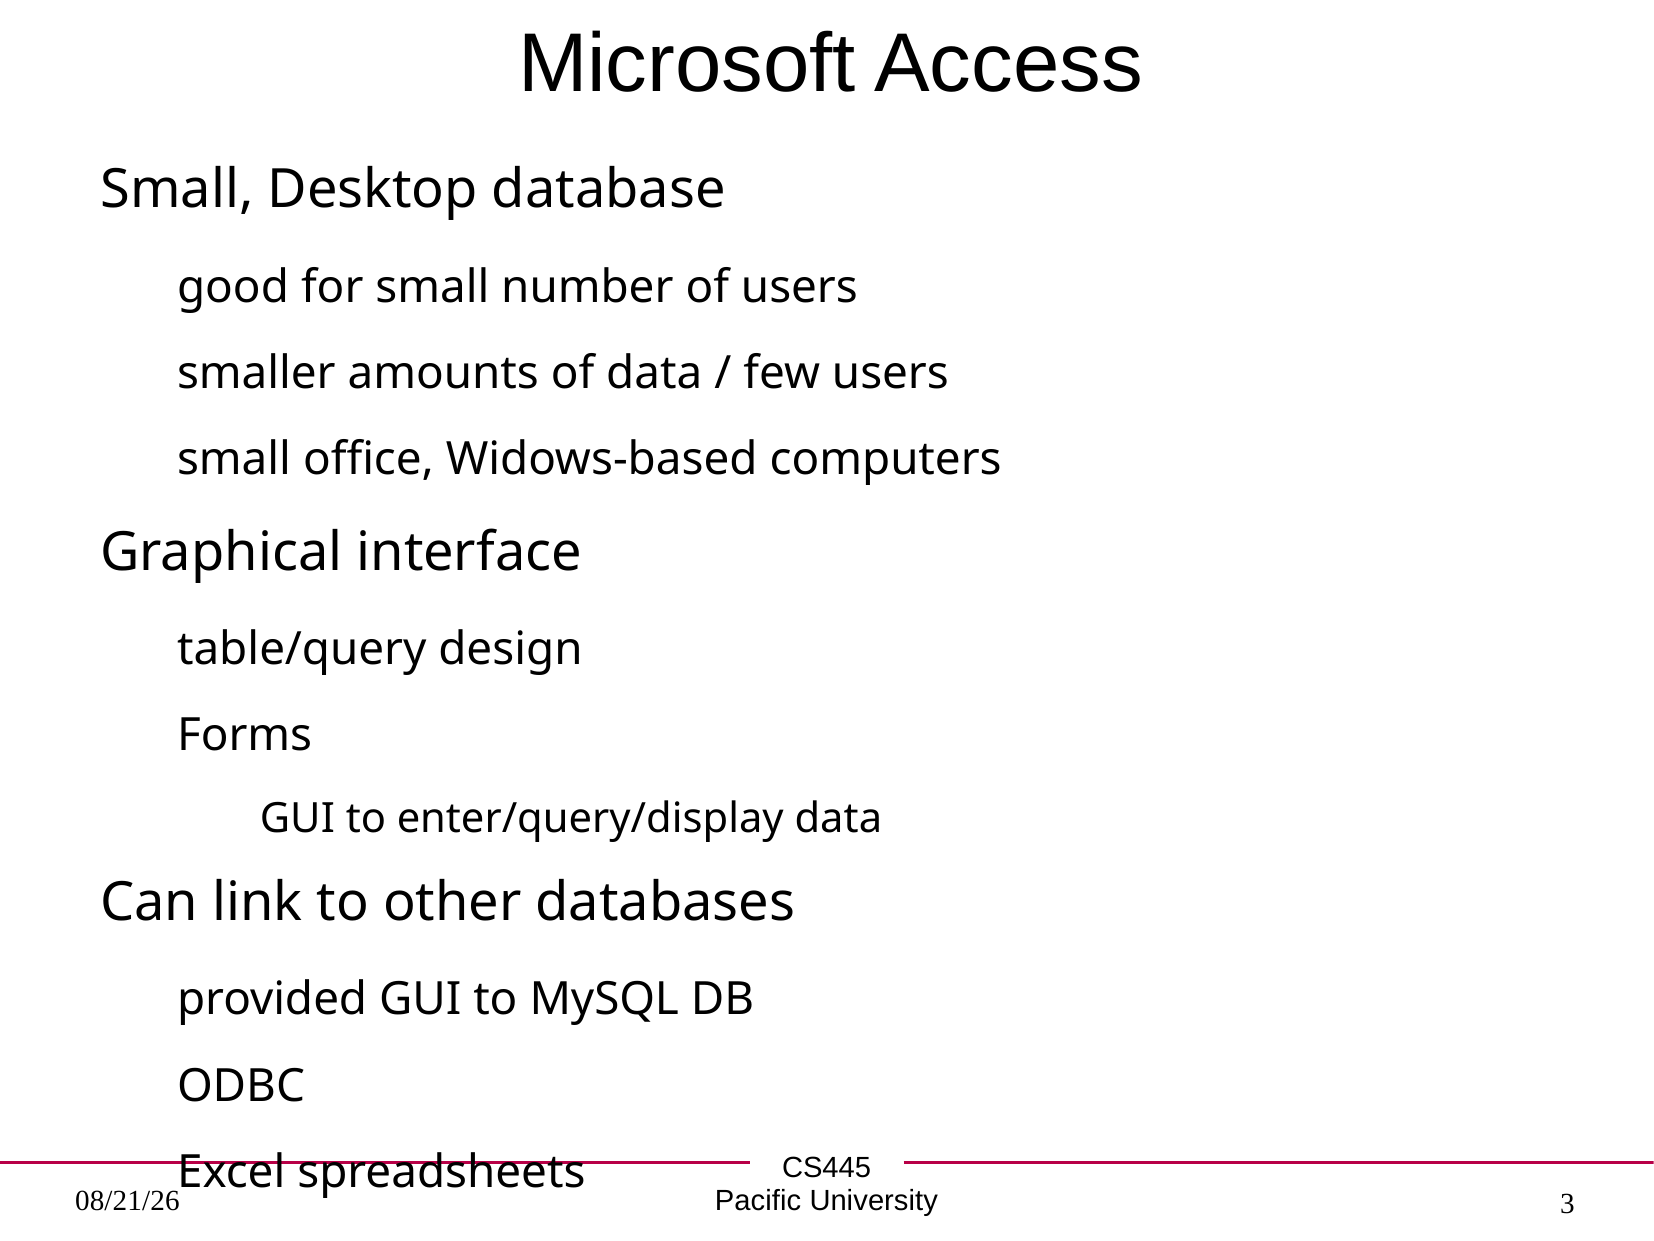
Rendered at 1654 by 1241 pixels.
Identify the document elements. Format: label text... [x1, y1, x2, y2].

title Microsoft Access [86, 15, 1576, 109]
list Small, Desktop database good for small number of users smaller amounts of data / few users small office, Widows-based computers Graphical interface table/query design Forms GUI to enter/query/display data Can link to other databases provided GUI to MySQL DB ODBC Excel spreadsheets [82, 150, 1571, 1111]
